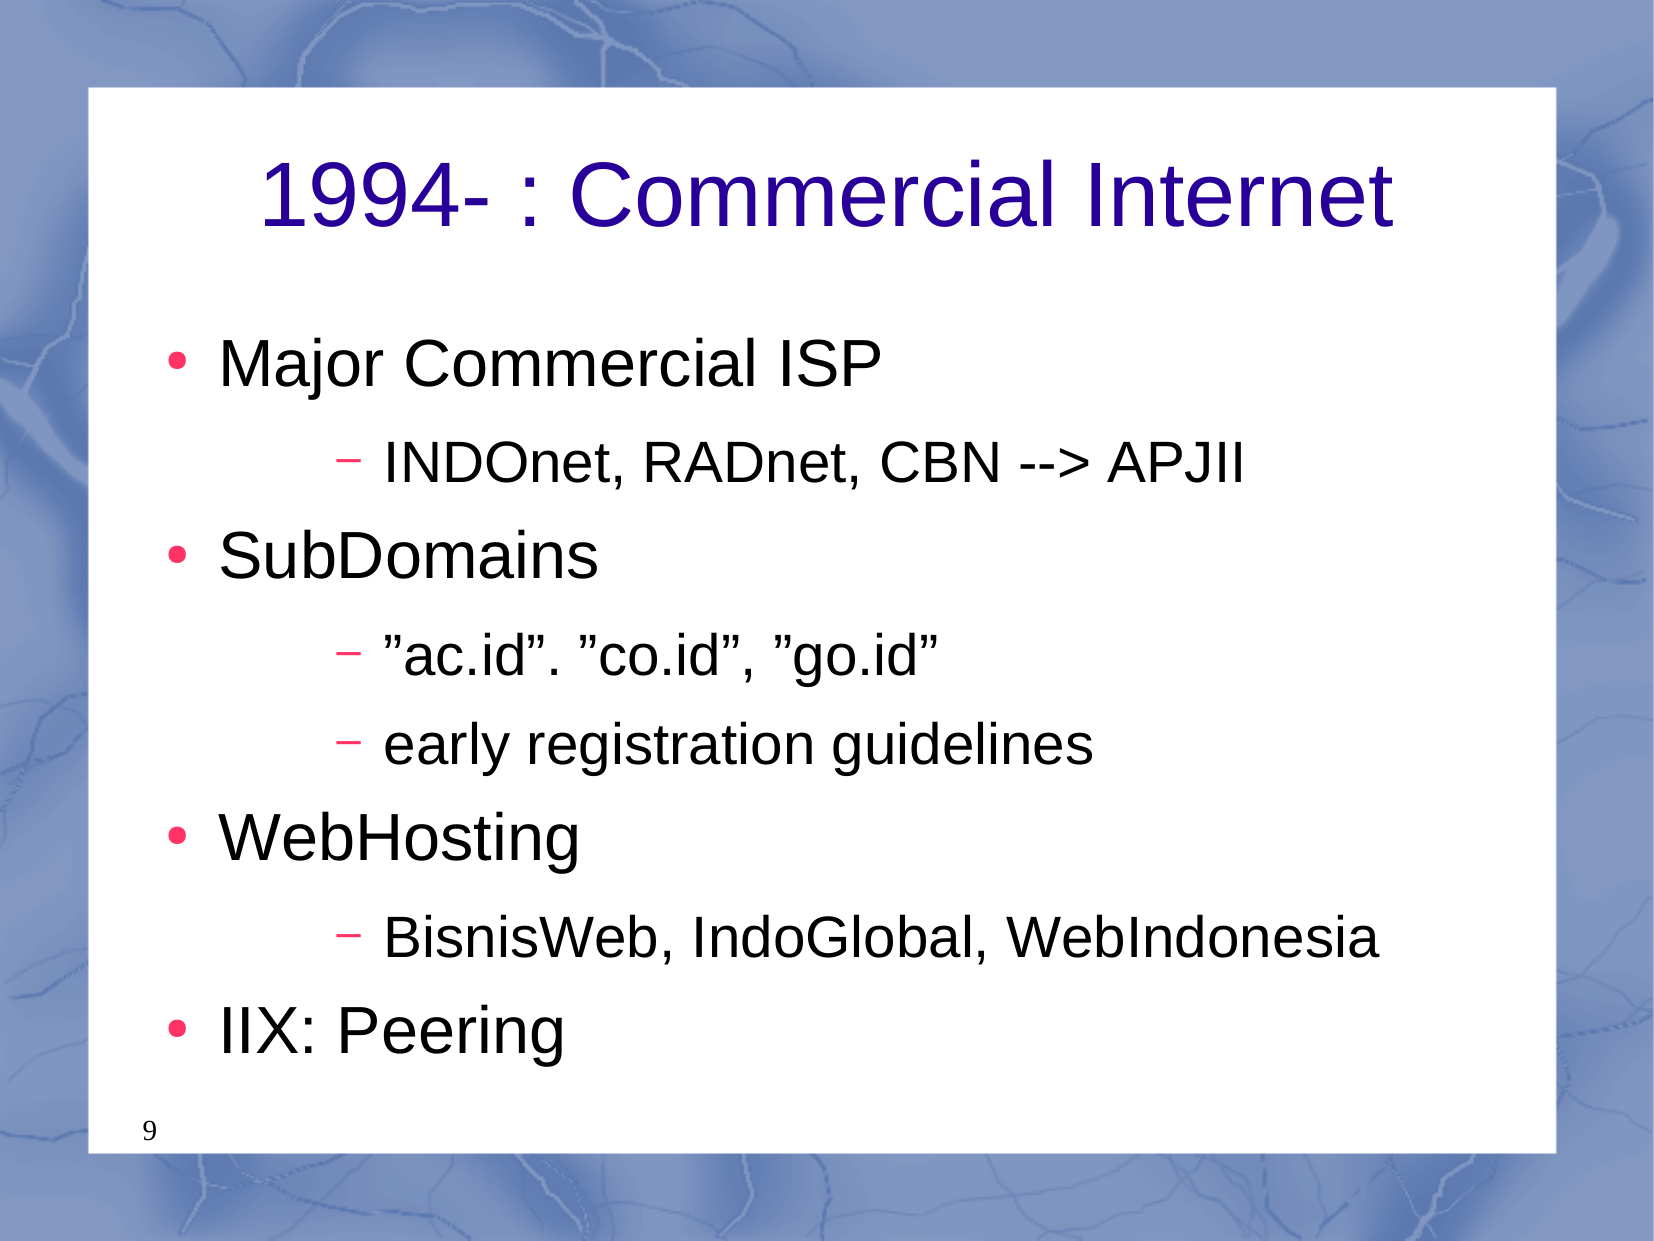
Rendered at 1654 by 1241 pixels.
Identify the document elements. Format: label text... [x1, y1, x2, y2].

title 1994- : Commercial Internet [118, 98, 1536, 291]
picture [0, 0, 1654, 1241]
list Major Commercial ISP INDOnet, RADnet, CBN --> APJII SubDomains ”ac.id”. ”co.id”, ”go.id” early registration guidelines WebHosting BisnisWeb, IndoGlobal, WebIndonesia IIX: Peering [147, 325, 1506, 1130]
